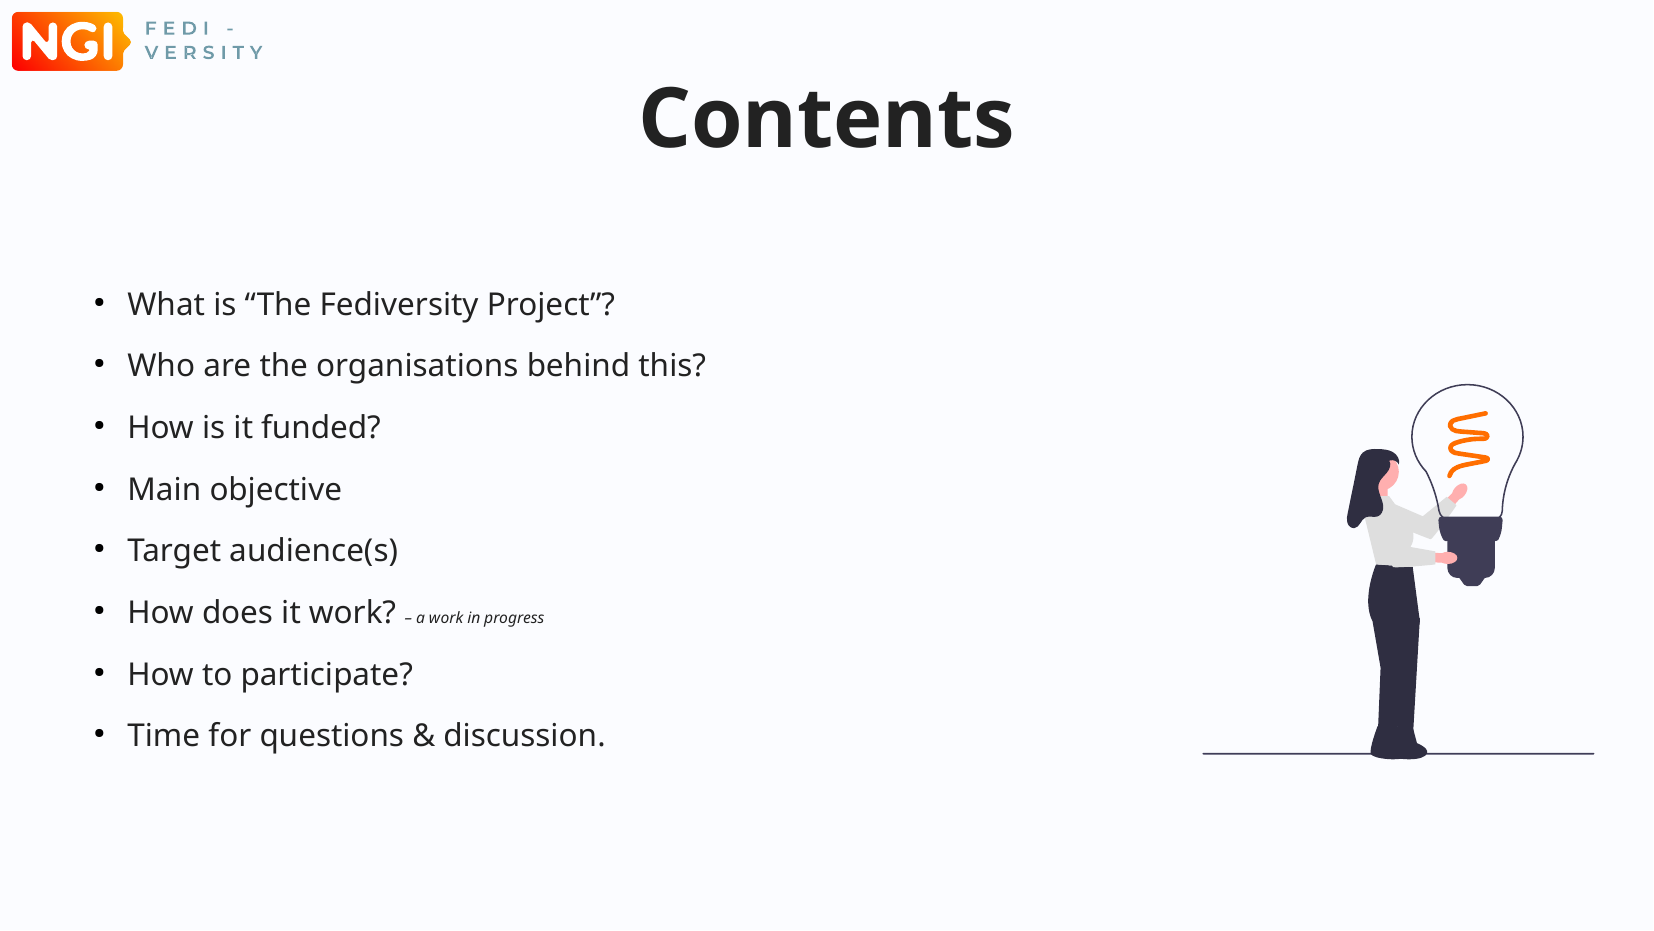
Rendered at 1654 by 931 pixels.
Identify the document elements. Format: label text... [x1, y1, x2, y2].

list What is “The Fediversity Project”? Who are the organisations behind this? How is it funded? Main objective Target audience(s) How does it work? – a work in progress How to participate? Time for questions & discussion. [82, 219, 1571, 760]
title Contents [82, 37, 1571, 193]
picture [1202, 383, 1595, 760]
